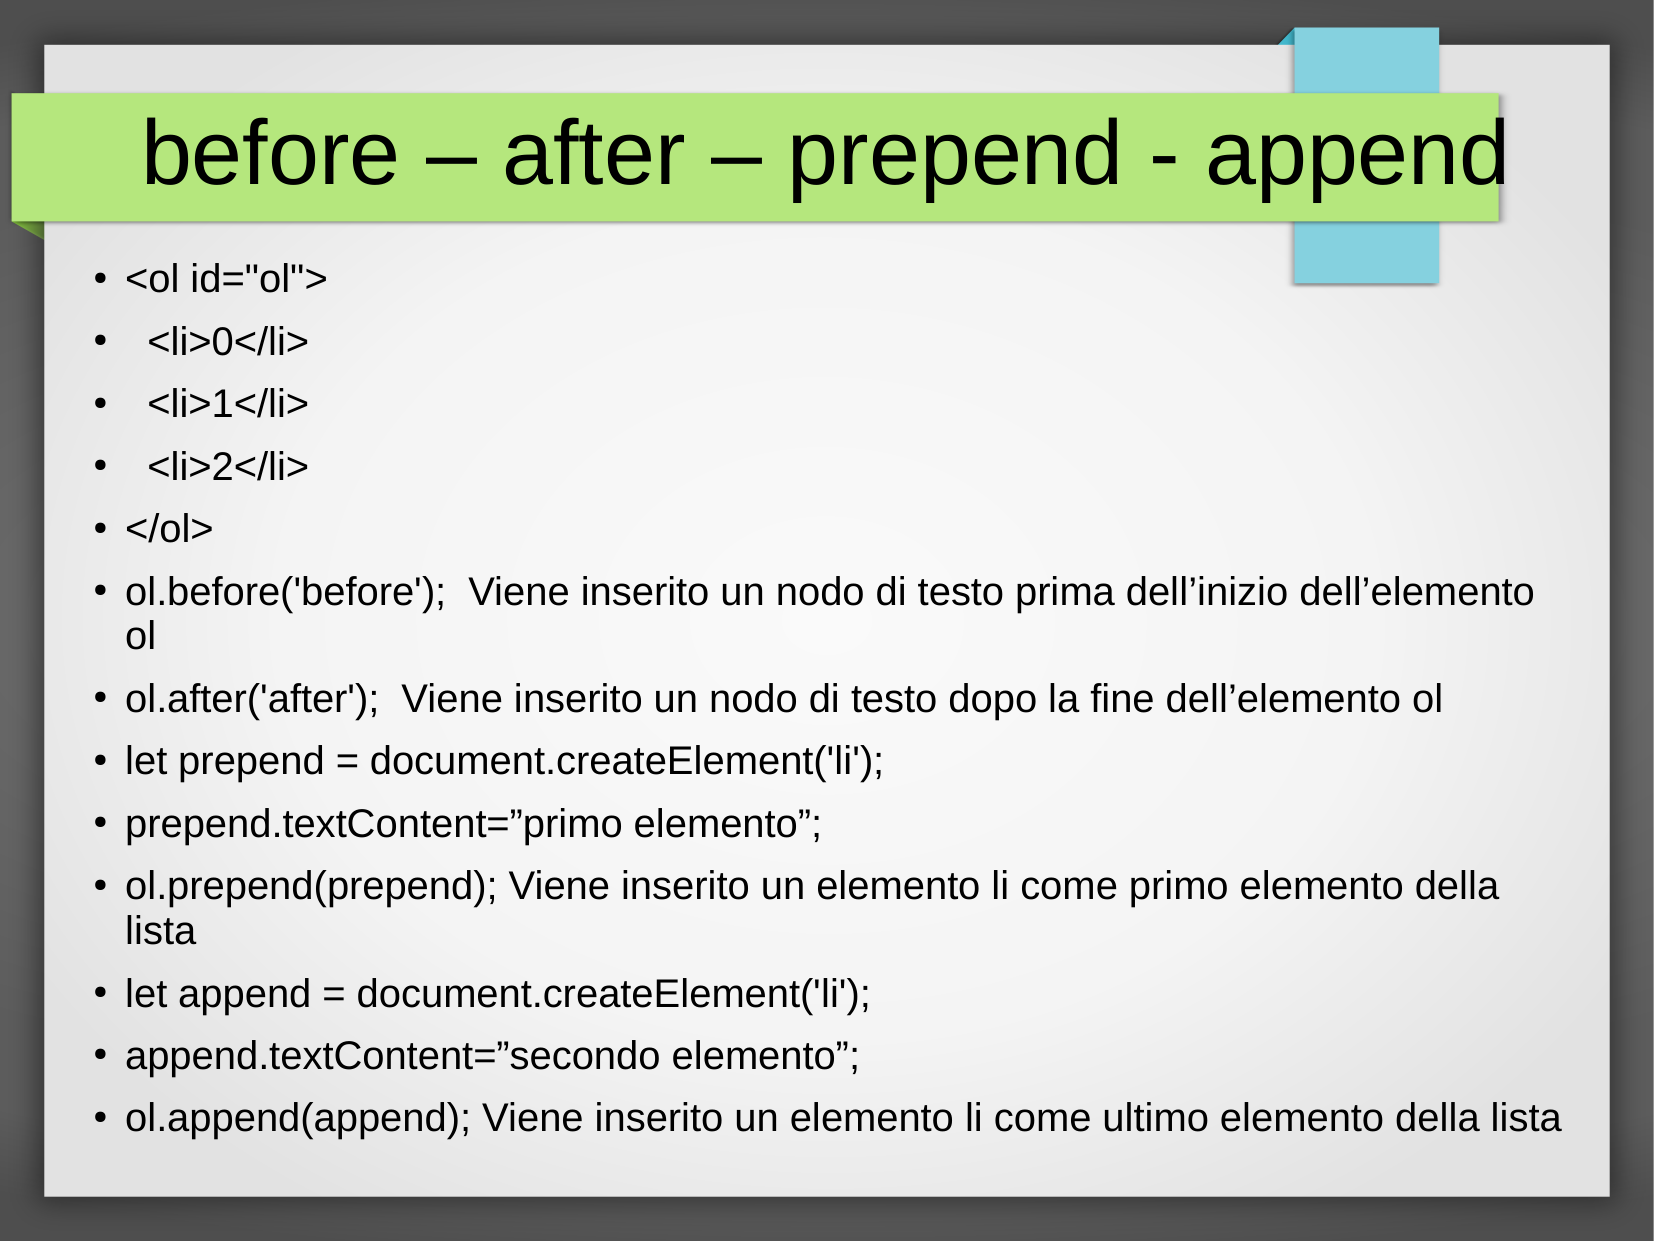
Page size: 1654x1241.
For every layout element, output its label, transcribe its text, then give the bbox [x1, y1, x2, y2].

title before – after – prepend - append [82, 49, 1571, 256]
list <ol id="ol"> <li>0</li> <li>1</li> <li>2</li> </ol> ol.before('before'); Viene inserito un nodo di testo prima dell’inizio dell’elemento ol ol.after('after'); Viene inserito un nodo di testo dopo la fine dell’elemento ol let prepend = document.createElement('li'); prepend.textContent=”primo elemento”; ol.prepend(prepend); Viene inserito un elemento li come primo elemento della lista let append = document.createElement('li'); append.textContent=”secondo elemento”; ol.append(append); Viene inserito un elemento li come ultimo elemento della lista [82, 256, 1571, 1182]
picture [0, 0, 1654, 1241]
